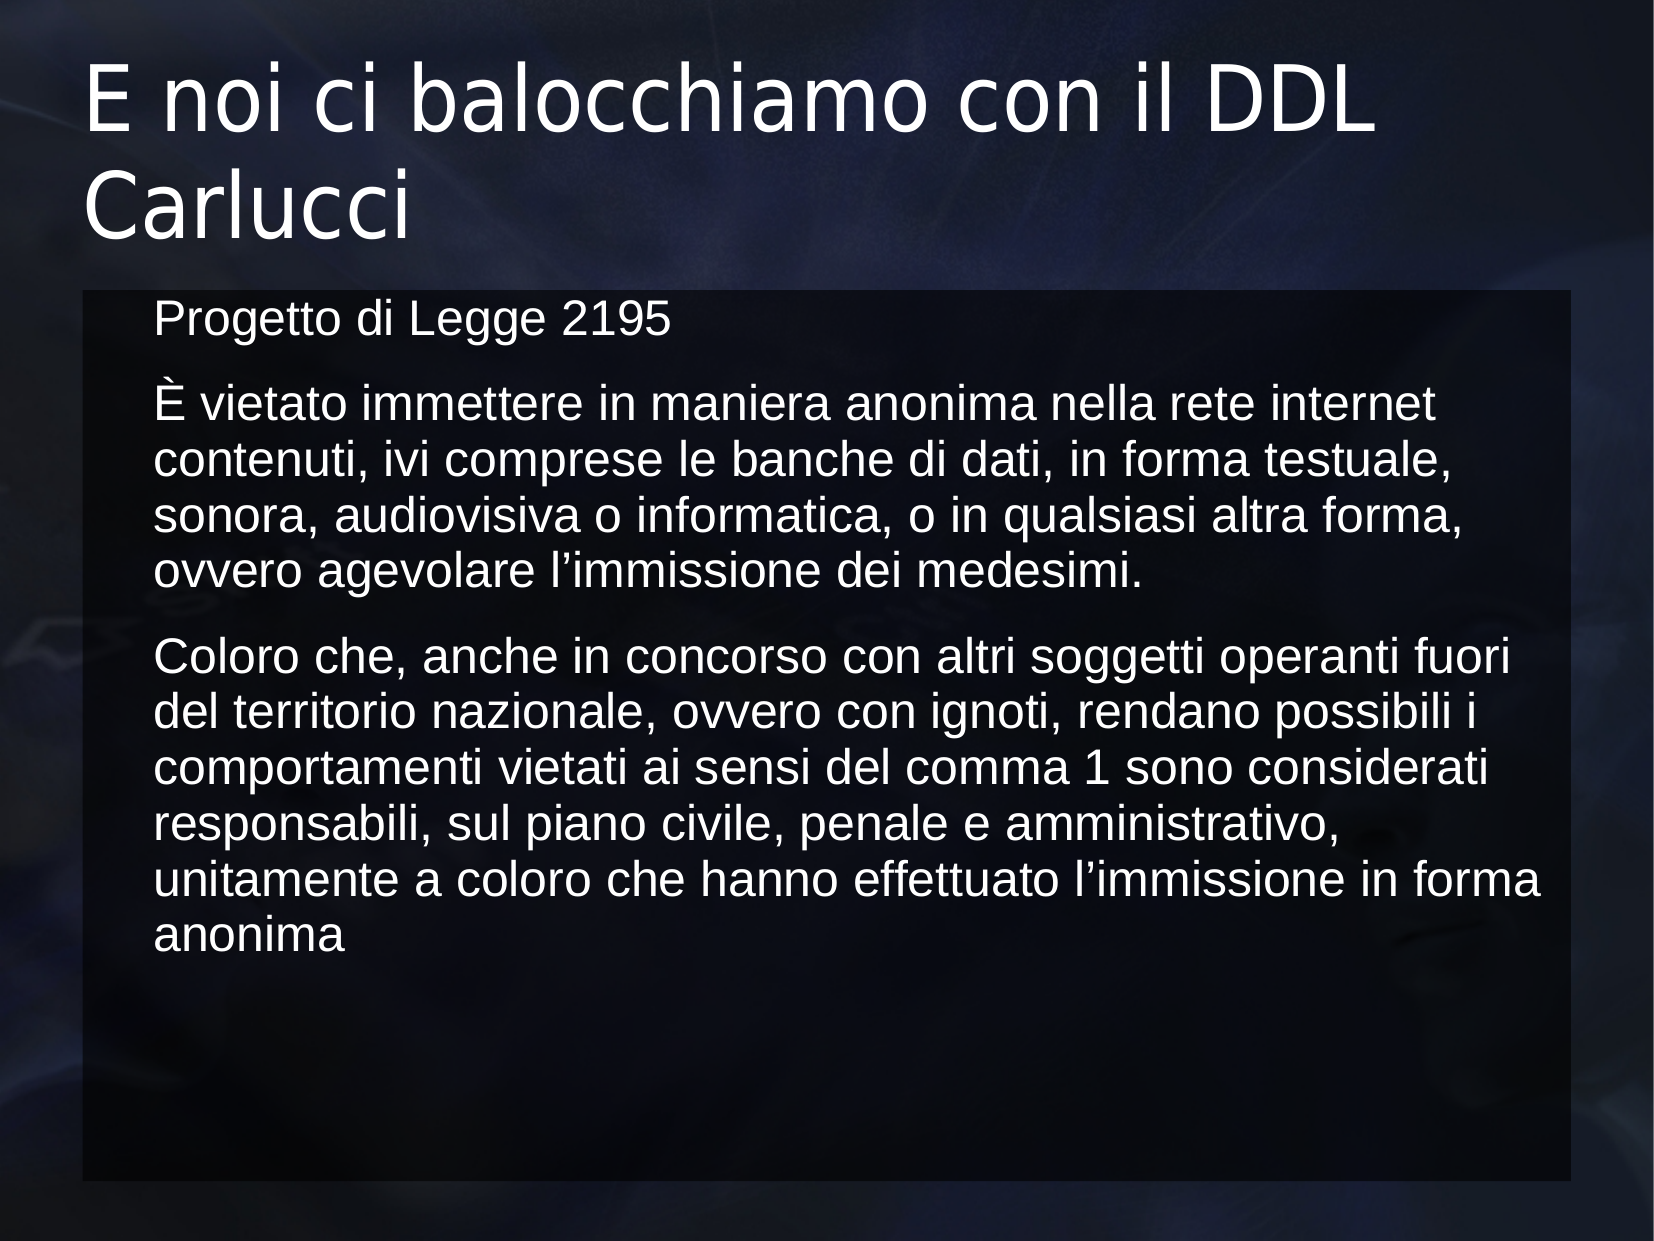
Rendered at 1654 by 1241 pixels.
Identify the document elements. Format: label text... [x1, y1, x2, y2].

picture [0, 0, 1654, 1241]
title E noi ci balocchiamo con il DDL Carlucci [82, 45, 1571, 261]
list Progetto di Legge 2195 È vietato immettere in maniera anonima nella rete internet contenuti, ivi comprese le banche di dati, in forma testuale, sonora, audiovisiva o informatica, o in qualsiasi altra forma, ovvero agevolare l’immissione dei medesimi. Coloro che, anche in concorso con altri soggetti operanti fuori del territorio nazionale, ovvero con ignoti, rendano possibili i comportamenti vietati ai sensi del comma 1 sono considerati responsabili, sul piano civile, penale e amministrativo, unitamente a coloro che hanno effettuato l’immissione in forma anonima [82, 290, 1571, 1182]
